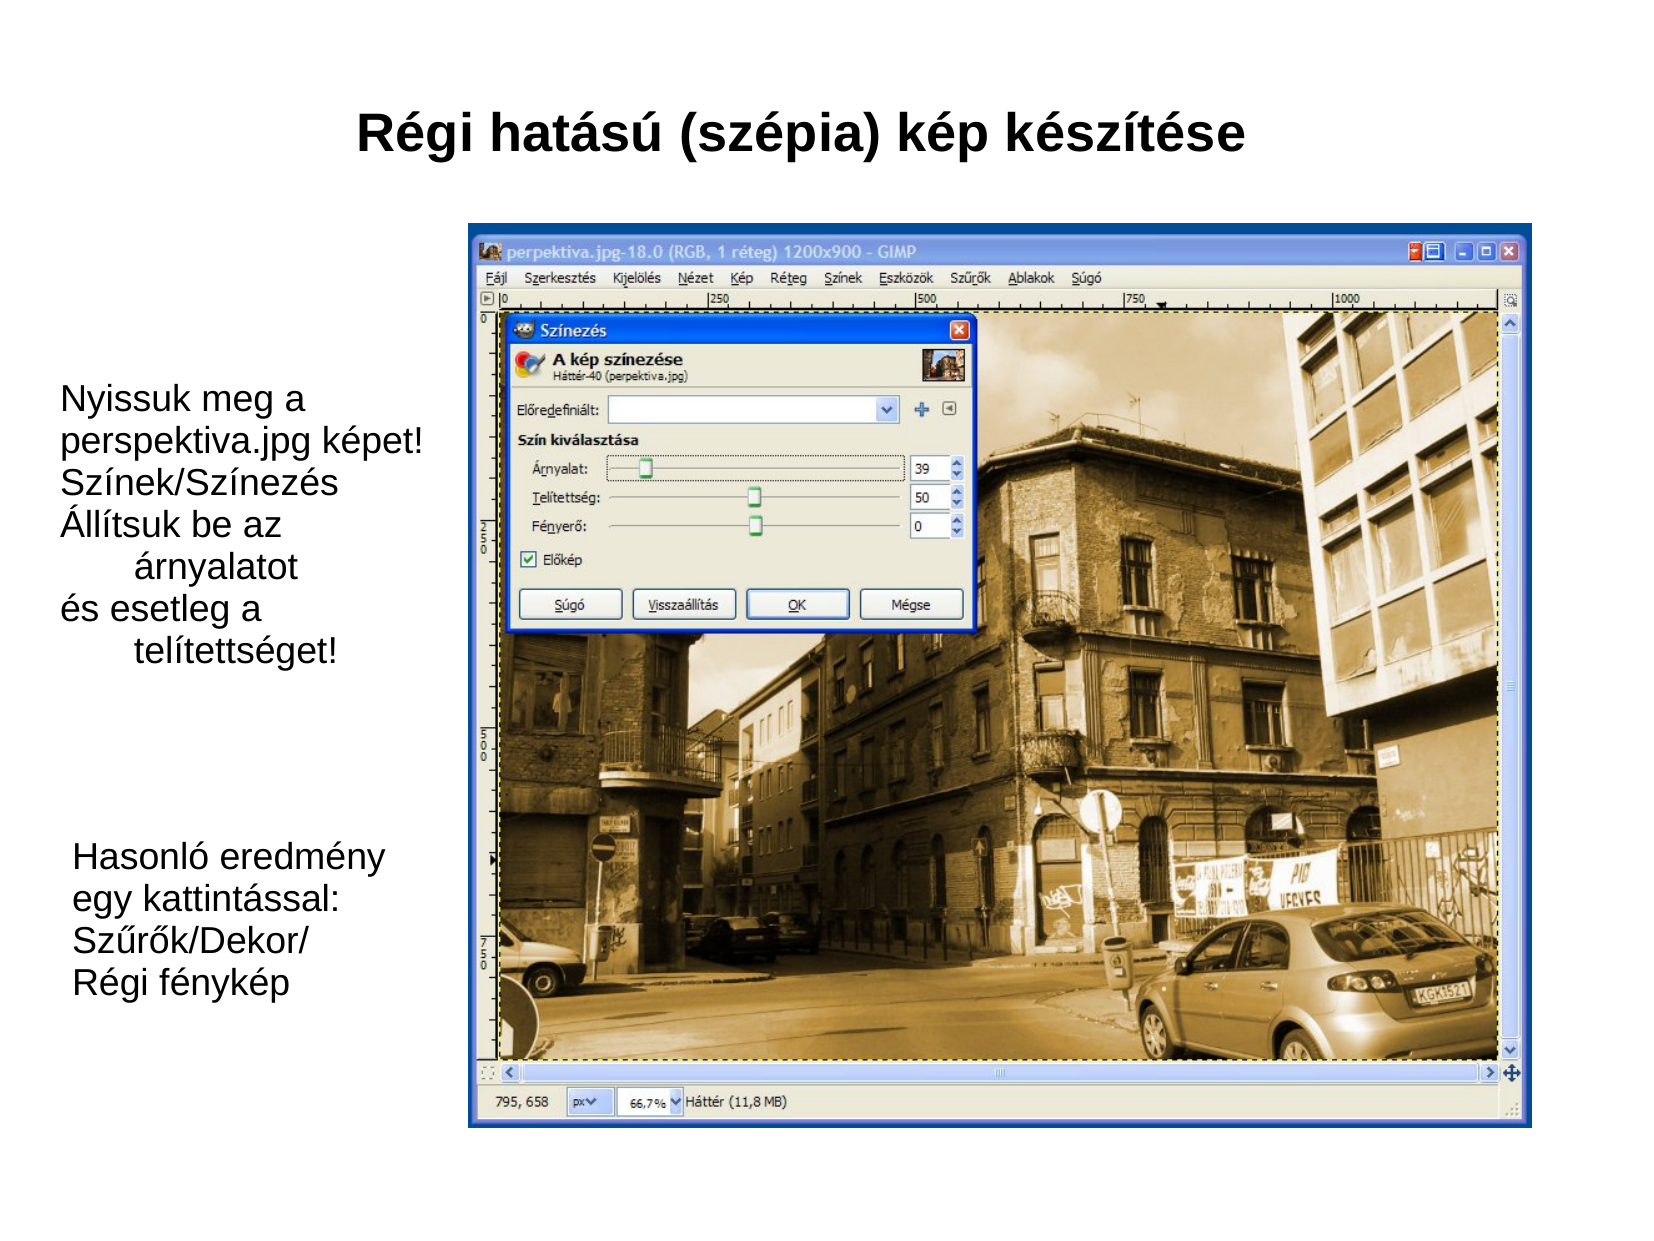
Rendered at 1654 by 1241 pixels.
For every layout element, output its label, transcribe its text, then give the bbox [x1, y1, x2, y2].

text_box Nyissuk meg a perspektiva.jpg képet! Színek/Színezés Állítsuk be az árnyalatot és esetleg a telítettséget! [45, 370, 439, 680]
text_box Régi hatású (szépia) kép készítése [341, 95, 1263, 173]
text_box Hasonló eredmény egy kattintással: Szűrők/Dekor/ Régi fénykép [57, 828, 429, 1012]
picture [468, 223, 1532, 1128]
